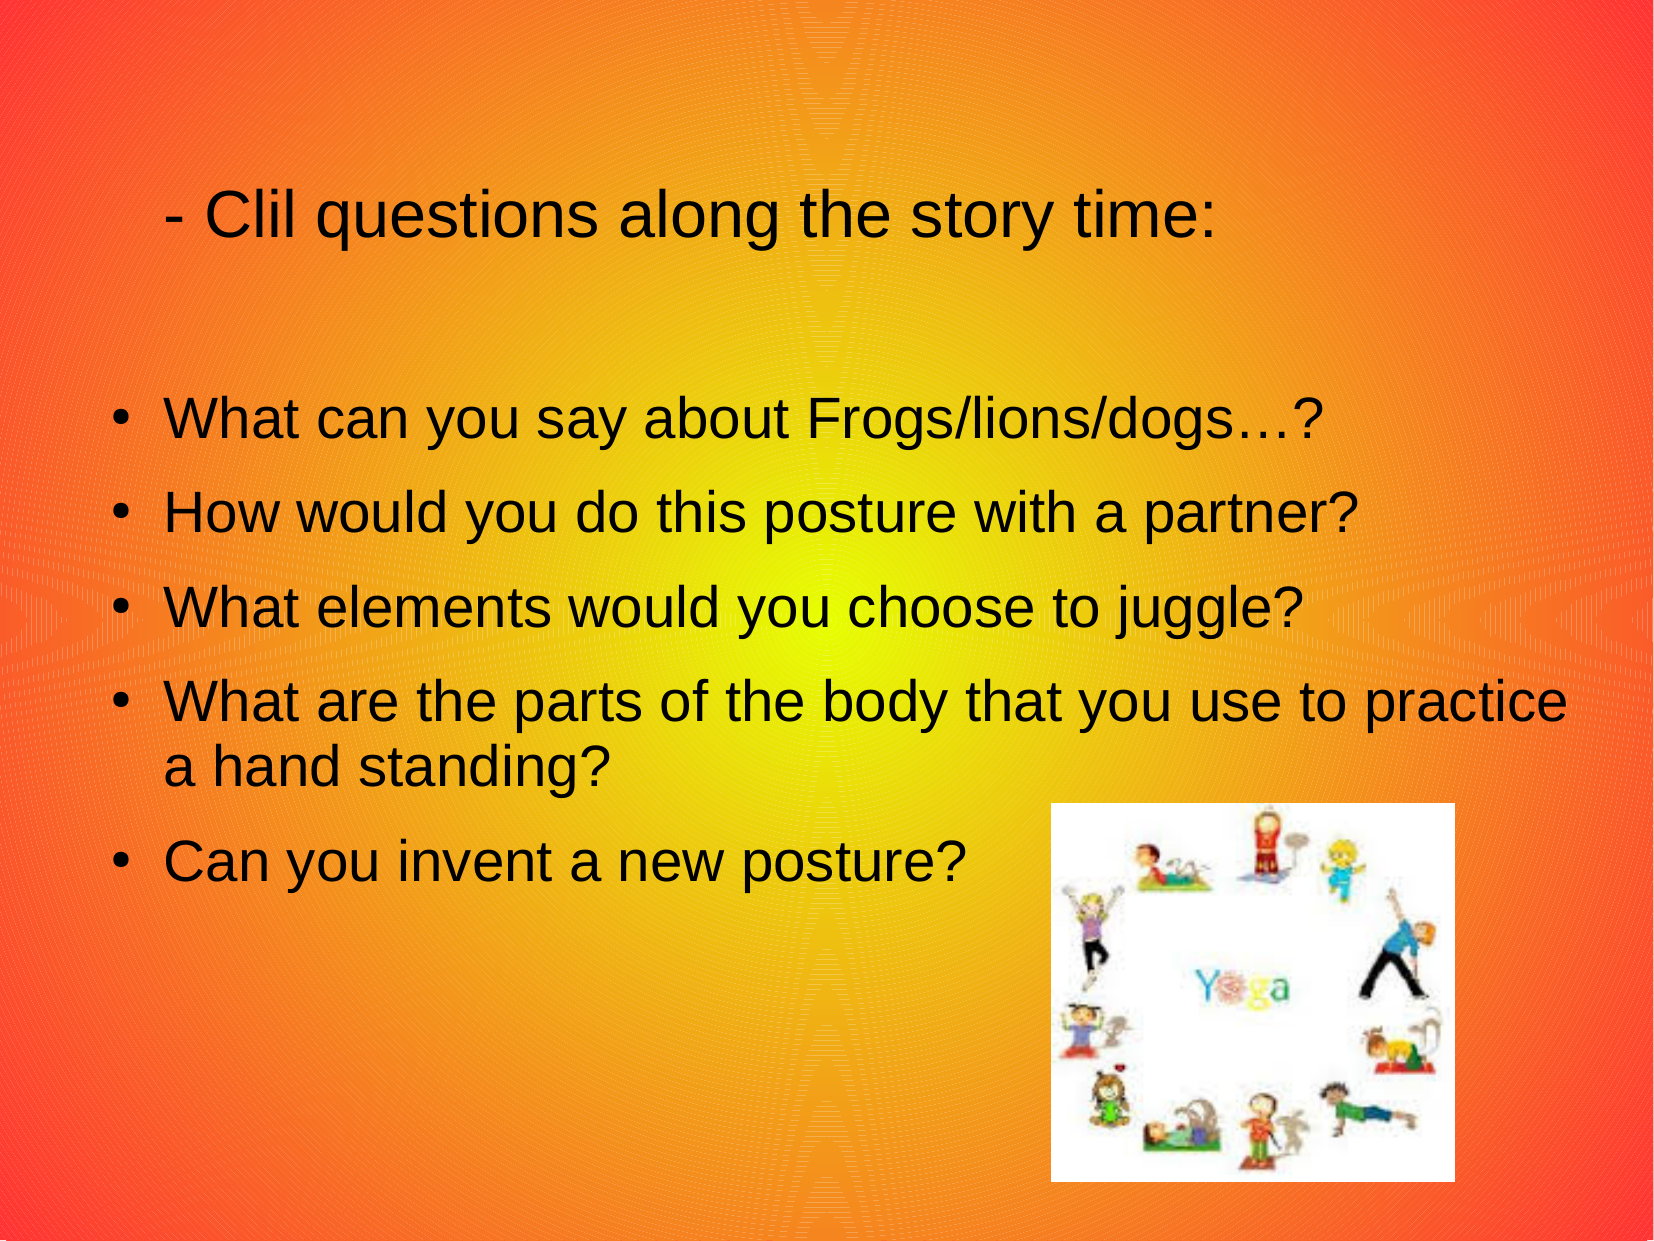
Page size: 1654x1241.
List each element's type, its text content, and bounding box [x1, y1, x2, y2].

list - Clil questions along the story time: What can you say about Frogs/lions/dogs…? How would you do this posture with a partner? What elements would you choose to juggle? What are the parts of the body that you use to practice a hand standing? Can you invent a new posture? [92, 177, 1582, 1075]
picture [1051, 803, 1455, 1182]
